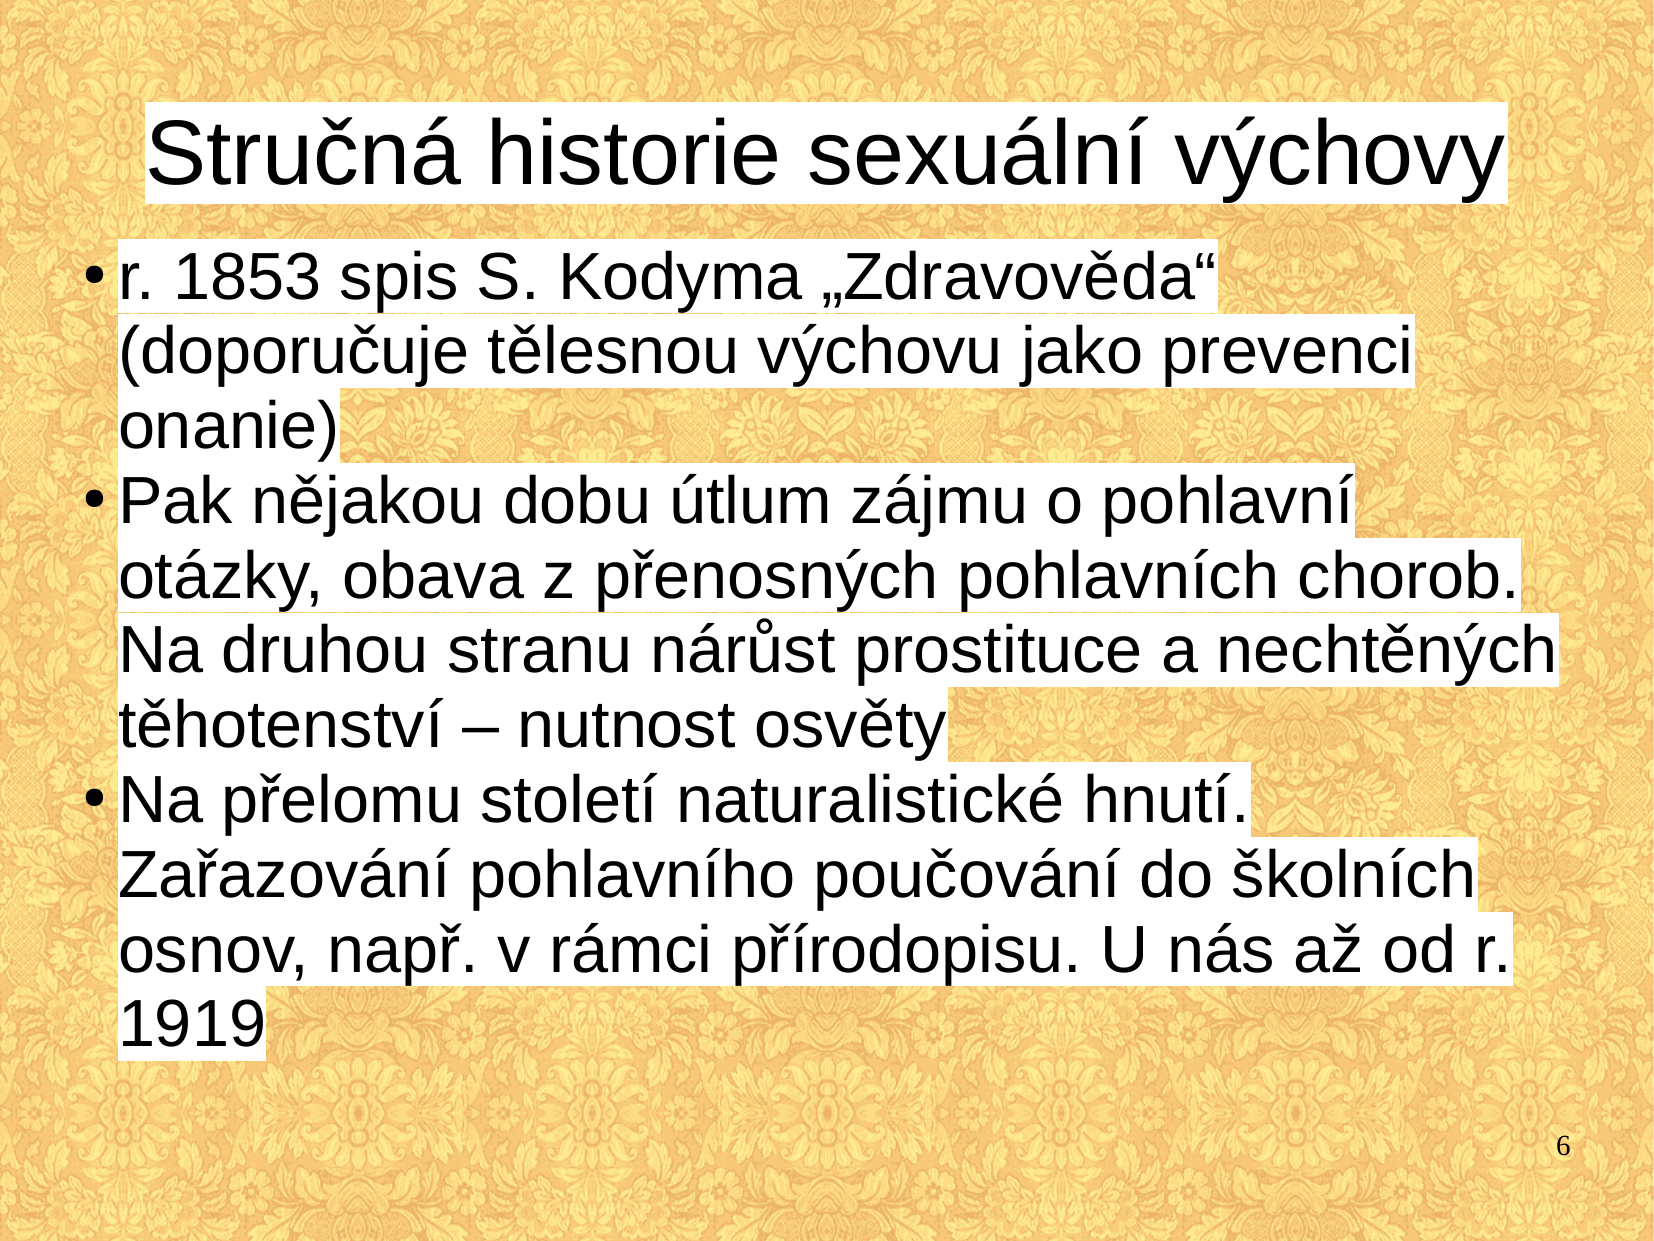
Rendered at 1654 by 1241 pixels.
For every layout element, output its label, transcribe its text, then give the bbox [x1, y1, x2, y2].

title Stručná historie sexuální výchovy [82, 49, 1571, 238]
subtitle r. 1853 spis S. Kodyma „Zdravověda“ (doporučuje tělesnou výchovu jako prevenci onanie) Pak nějakou dobu útlum zájmu o pohlavní otázky, obava z přenosných pohlavních chorob. Na druhou stranu nárůst prostituce a nechtěných těhotenství – nutnost osvěty Na přelomu století naturalistické hnutí. Zařazování pohlavního poučování do školních osnov, např. v rámci přírodopisu. U nás až od r. 1919 [82, 238, 1571, 1062]
picture [0, 0, 1654, 1241]
